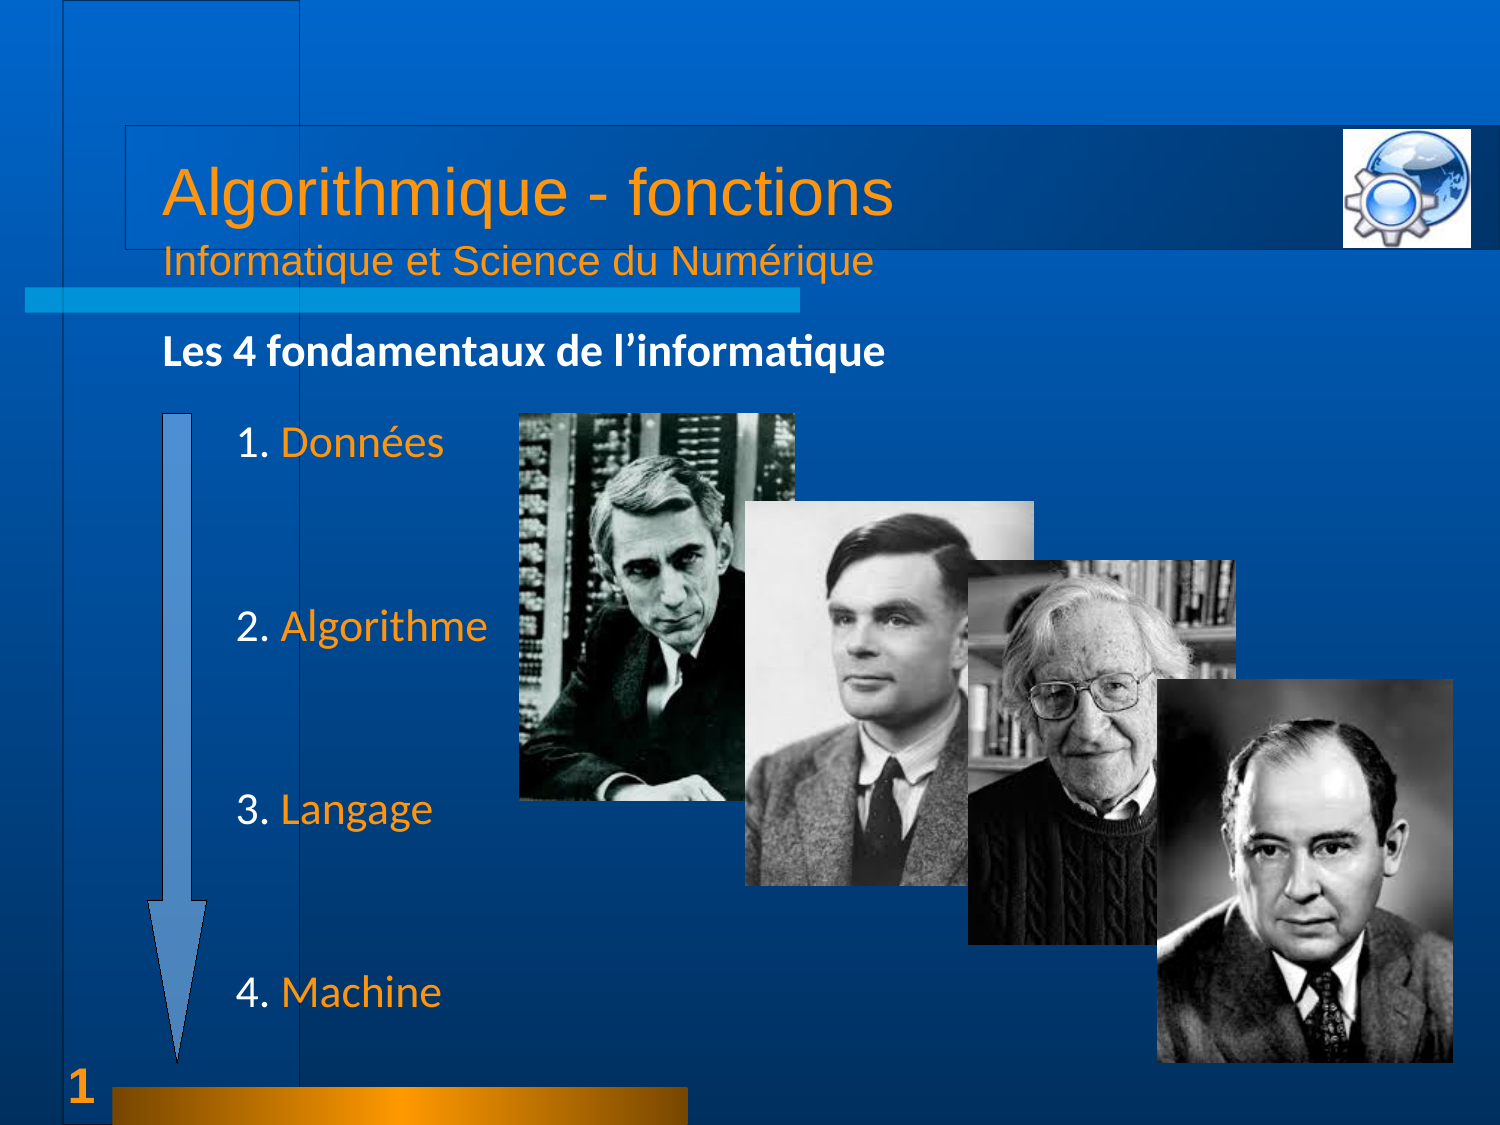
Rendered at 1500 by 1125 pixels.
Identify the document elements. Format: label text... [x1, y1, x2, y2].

picture [810, 501, 1453, 1063]
picture [1343, 129, 1471, 248]
text_box Les 4 fondamentaux de l’informatique [810, 324, 1418, 477]
text_box Données Algorithme Langage Machine [70, 324, 810, 1072]
